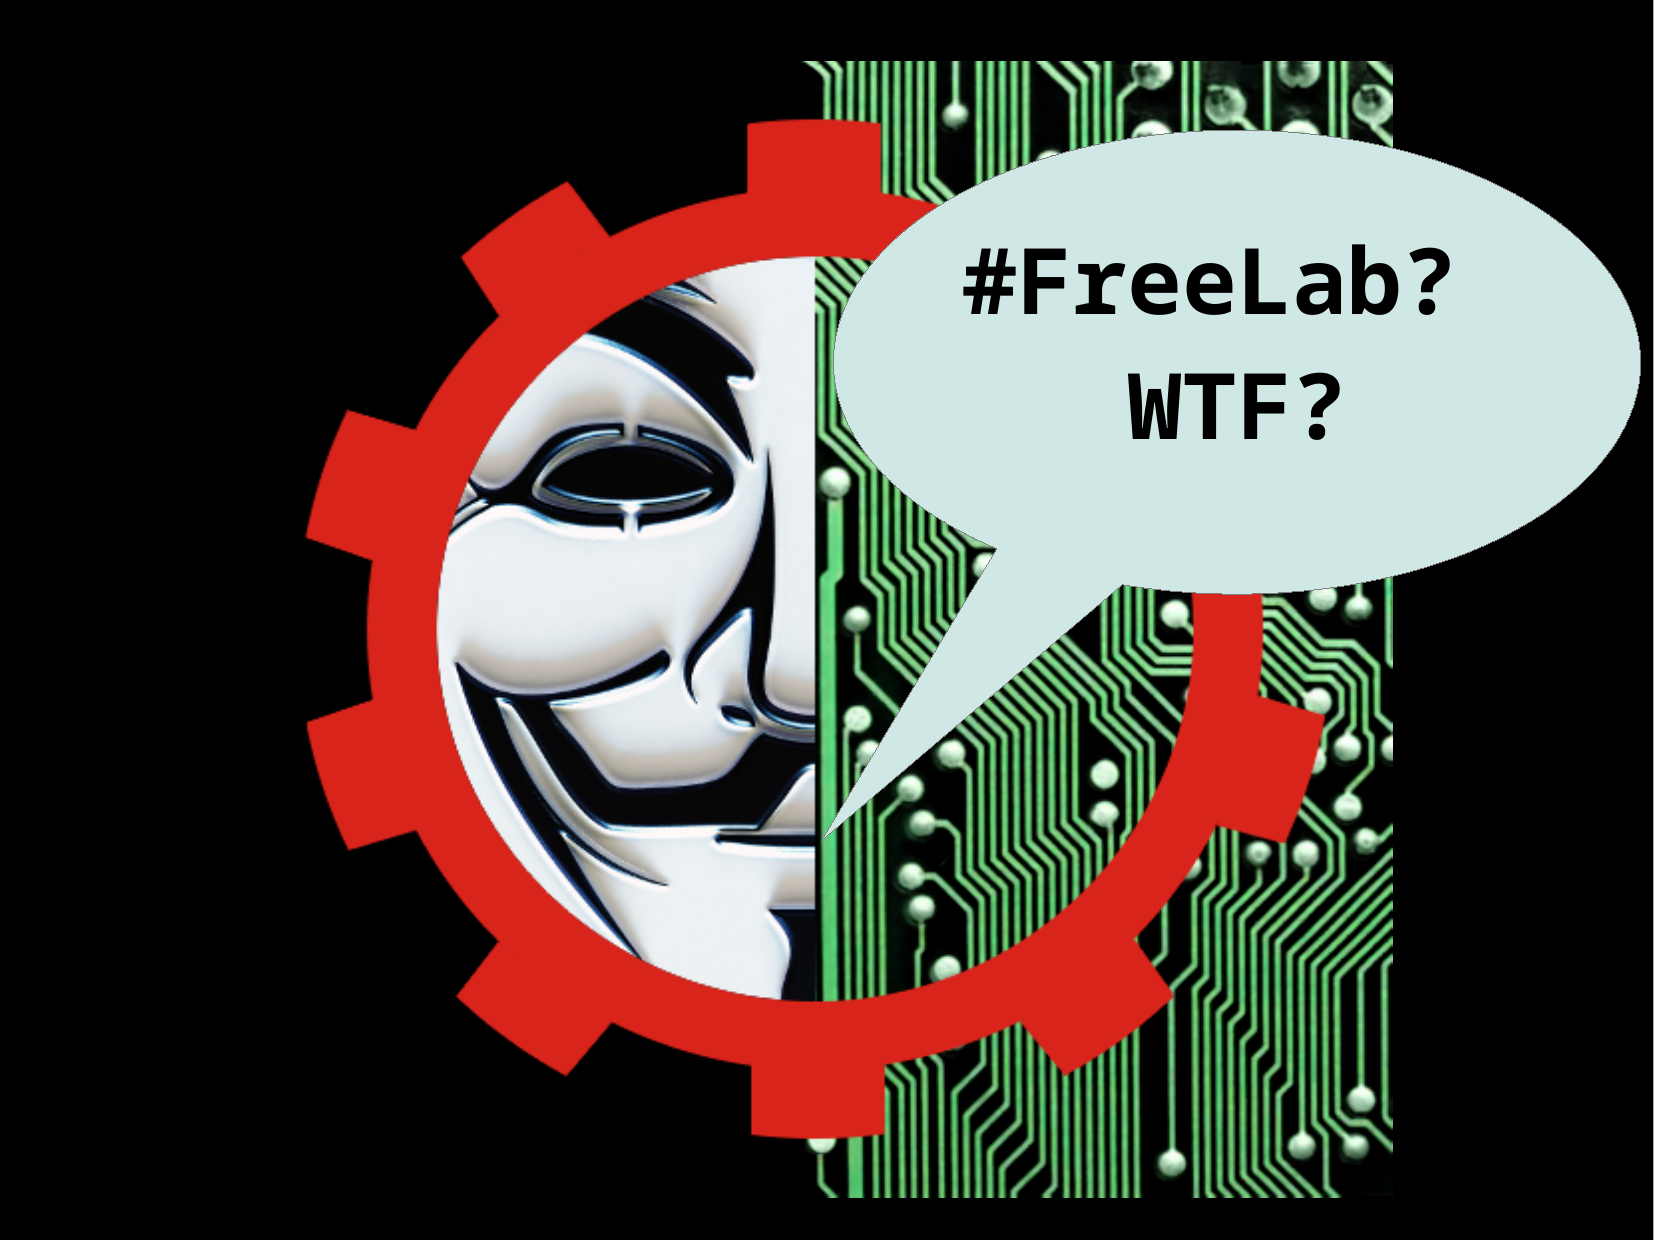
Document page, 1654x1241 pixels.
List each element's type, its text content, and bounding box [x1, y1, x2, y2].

text_box #FreeLab? WTF? [821, 130, 1641, 841]
picture [238, 61, 1393, 1198]
